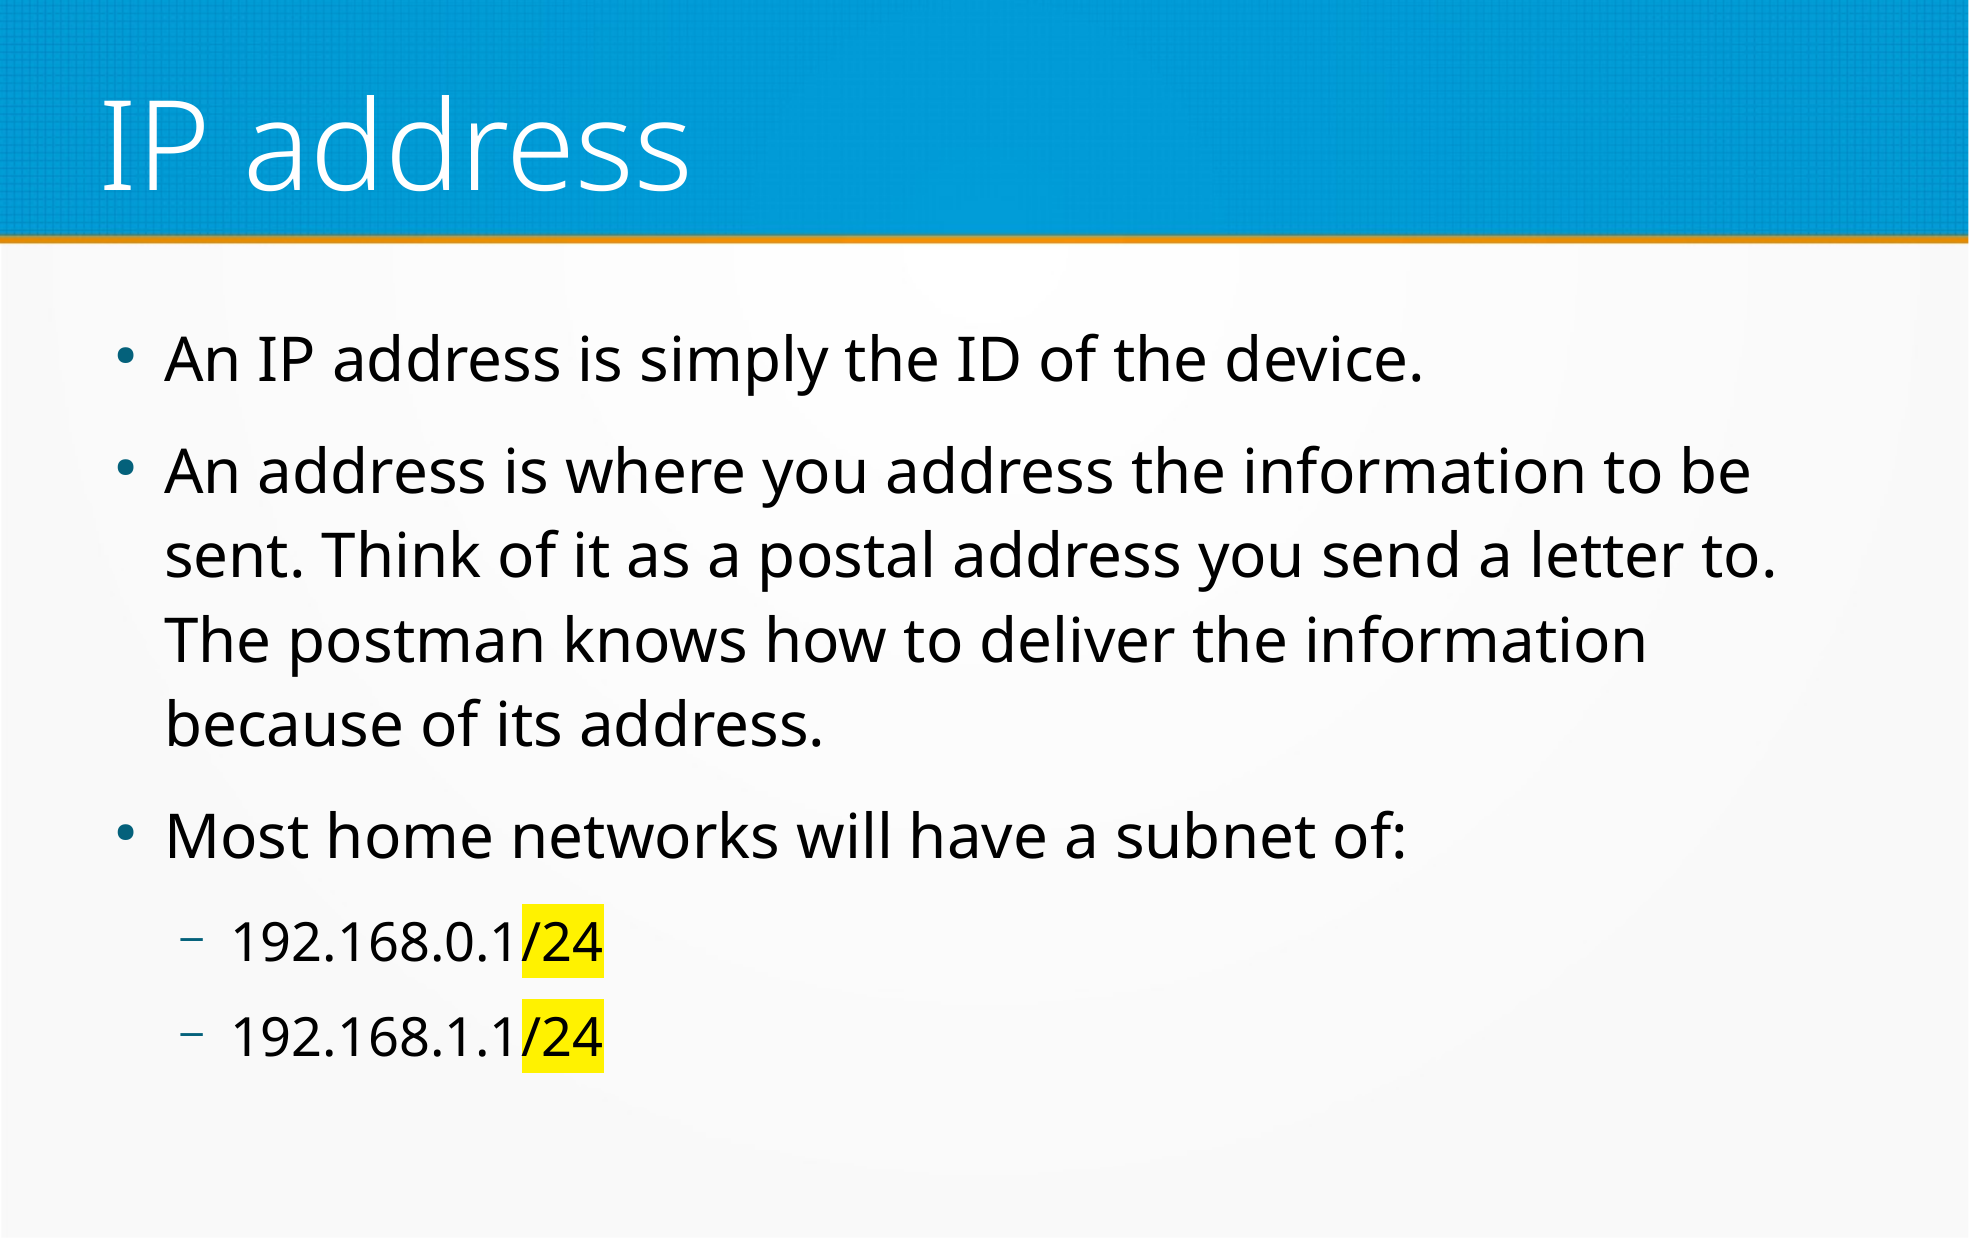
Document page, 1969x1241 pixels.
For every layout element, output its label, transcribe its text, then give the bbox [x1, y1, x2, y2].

picture [0, 233, 1969, 1241]
title IP address [98, 19, 1870, 227]
list An IP address is simply the ID of the device. An address is where you address the information to be sent. Think of it as a postal address you send a letter to. The postman knows how to deliver the information because of its address. Most home networks will have a subnet of: 192.168.0.1/24 192.168.1.1/24 [98, 315, 1861, 1081]
